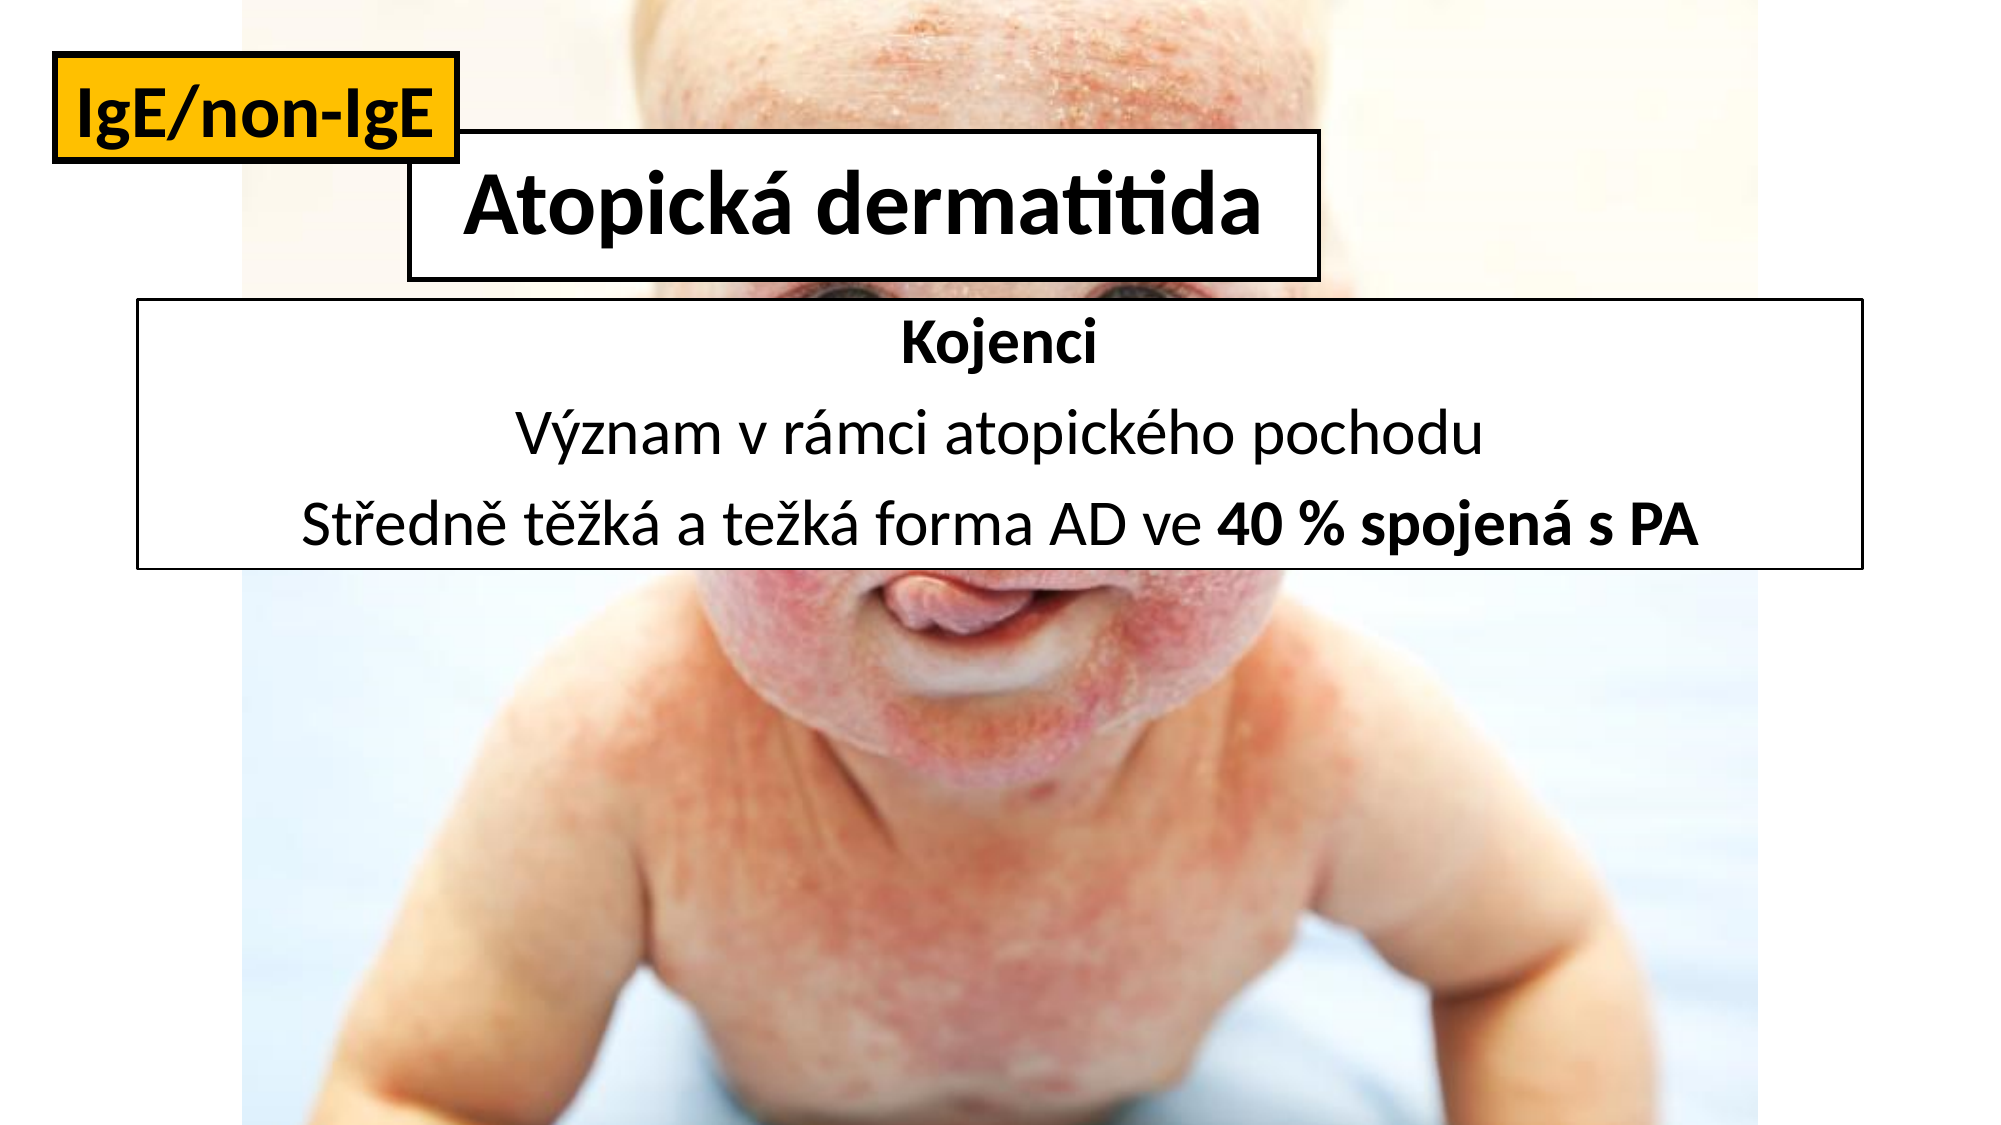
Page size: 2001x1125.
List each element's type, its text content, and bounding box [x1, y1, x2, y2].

picture [242, 0, 1758, 298]
text_box Atopická dermatitida [409, 131, 1319, 280]
text_box IgE/non-IgE [55, 54, 457, 161]
picture [242, 570, 1758, 1125]
list Kojenci Význam v rámci atopického pochodu Středně těžká a težká forma AD ve 40 % spojená s PA [137, 299, 1863, 569]
